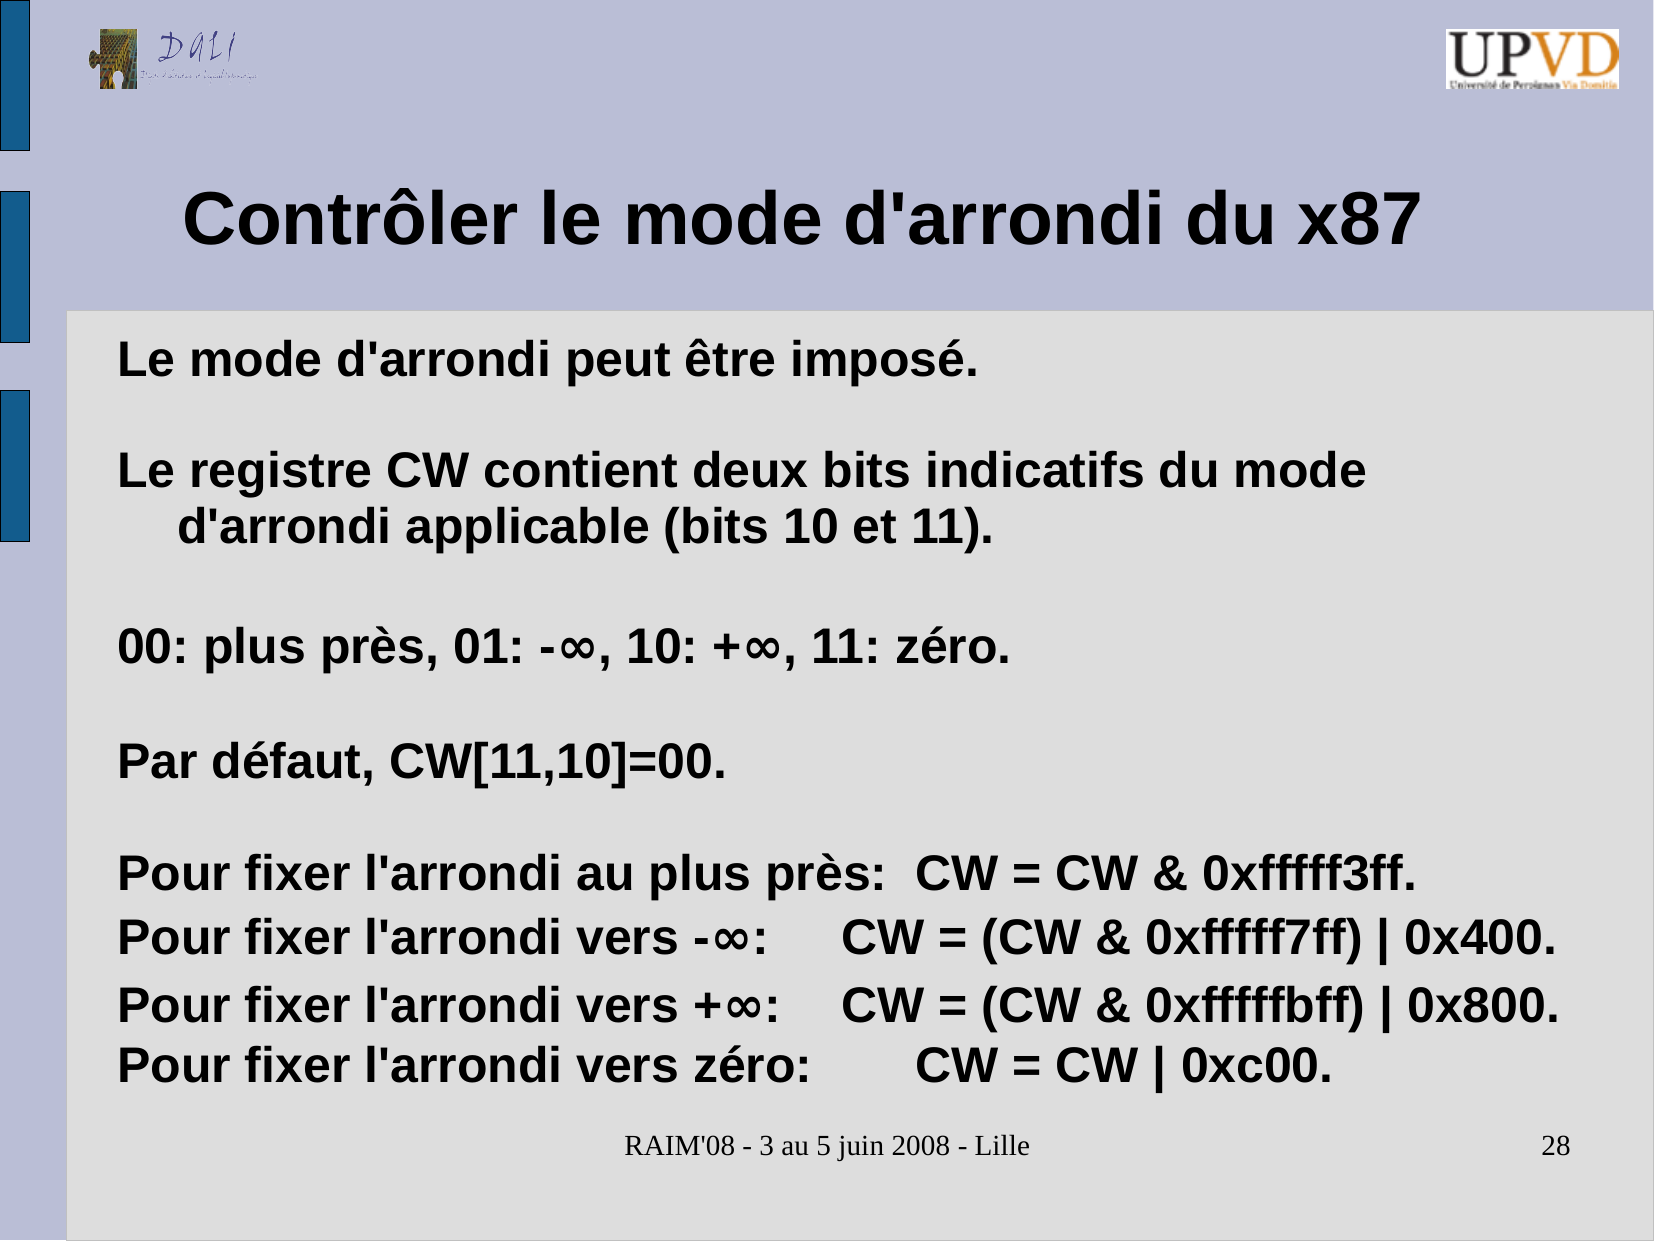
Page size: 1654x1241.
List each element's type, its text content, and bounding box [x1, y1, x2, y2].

text_box Le mode d'arrondi peut être imposé. Le registre CW contient deux bits indicatifs du mode d'arrondi applicable (bits 10 et 11). 00: plus près, 01: -∞, 10: +∞, 11: zéro. Par défaut, CW[11,10]=00. Pour fixer l'arrondi au plus près: CW = CW & 0xfffff3ff. Pour fixer l'arrondi vers -∞: CW = (CW & 0xfffff7ff) | 0x400. Pour fixer l'arrondi vers +∞: CW = (CW & 0xfffffbff) | 0x800. Pour fixer l'arrondi vers zéro: CW = CW | 0xc00. [88, 323, 1576, 1107]
picture [1446, 29, 1619, 89]
text_box Contrôler le mode d'arrondi du x87 [167, 168, 1440, 268]
picture [88, 29, 261, 89]
